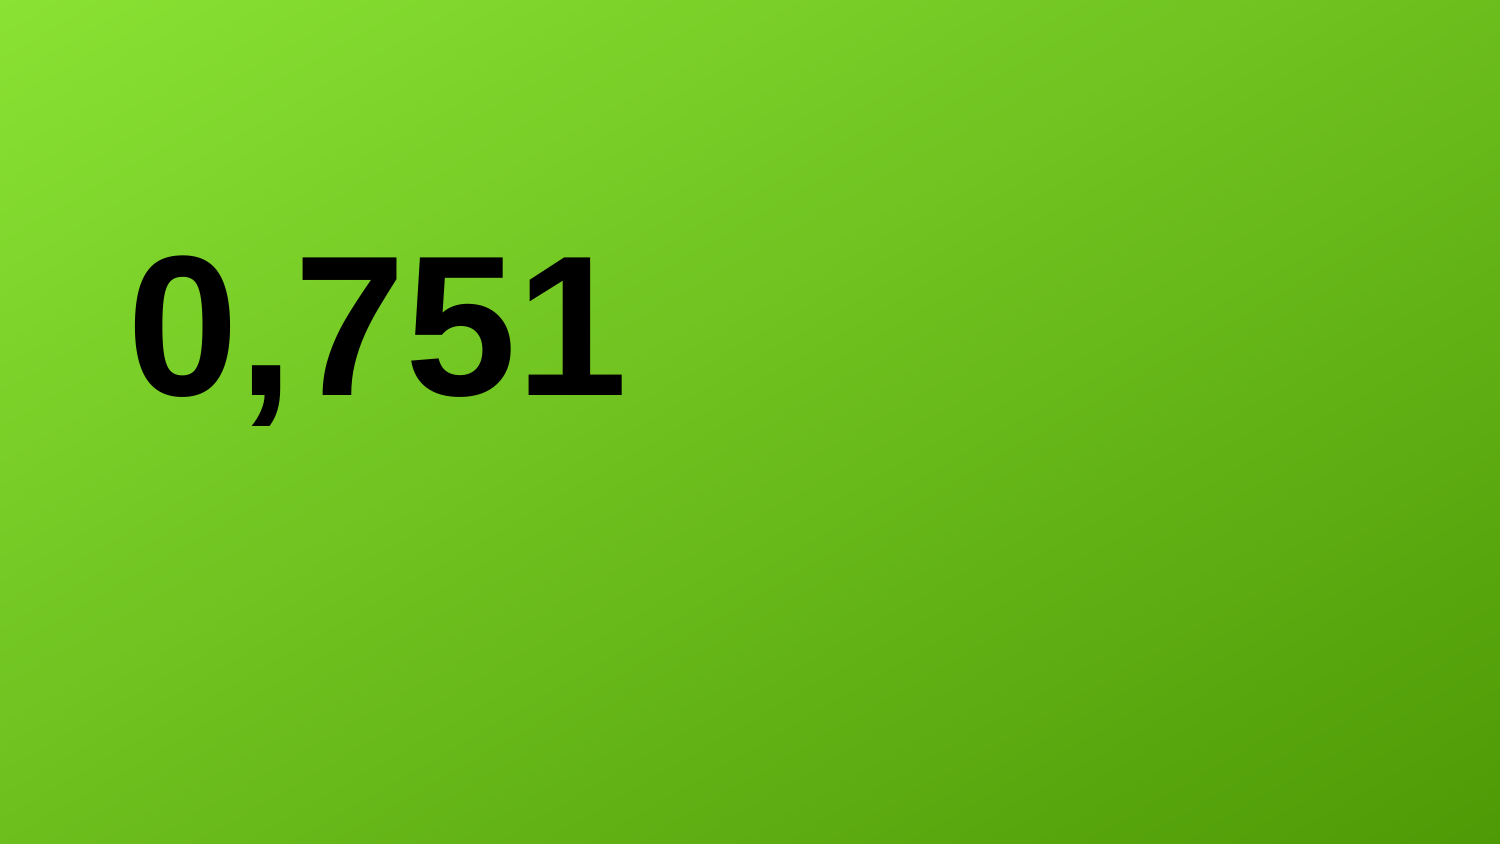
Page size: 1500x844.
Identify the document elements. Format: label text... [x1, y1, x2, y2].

title 0,751 [112, 259, 1388, 451]
